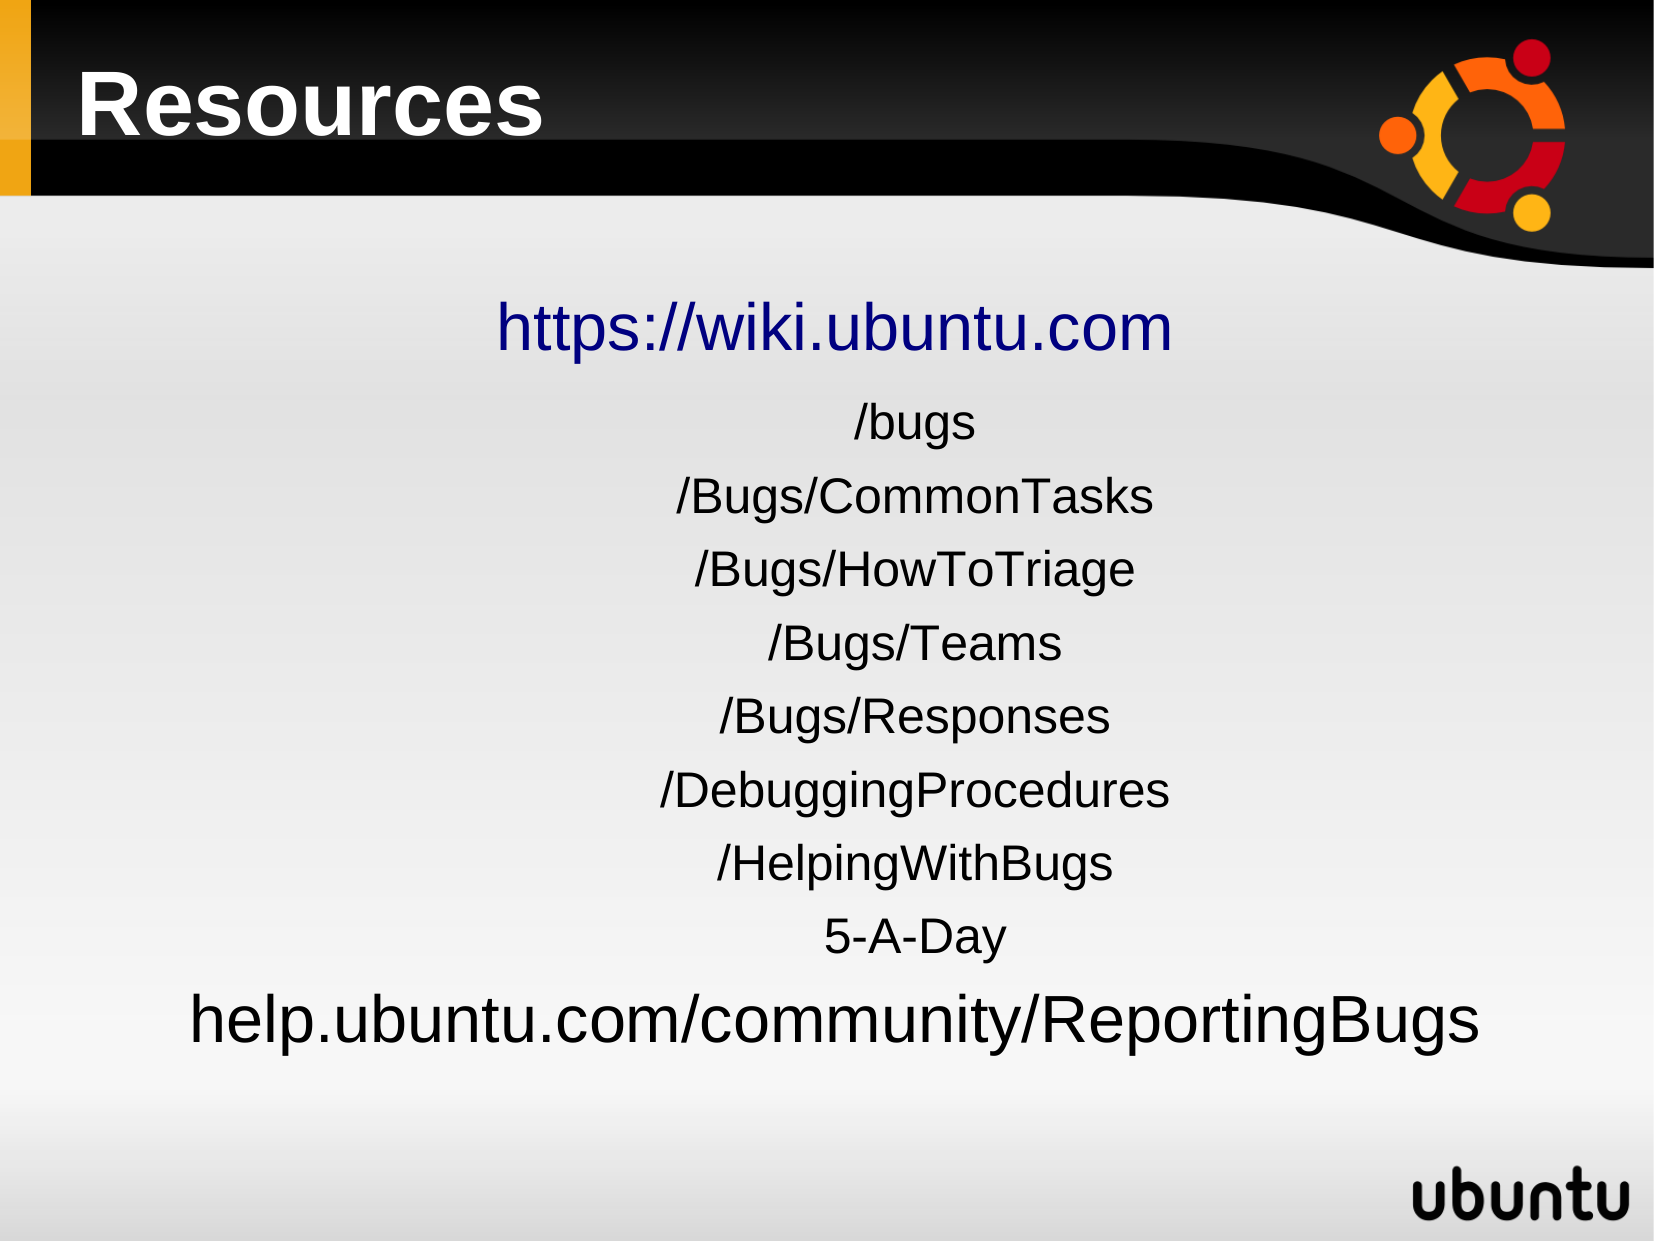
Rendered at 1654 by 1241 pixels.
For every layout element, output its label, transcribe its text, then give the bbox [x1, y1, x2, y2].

list https://wiki.ubuntu.com /bugs /Bugs/CommonTasks /Bugs/HowToTriage /Bugs/Teams /Bugs/Responses /DebuggingProcedures /HelpingWithBugs 5-A-Day help.ubuntu.com/community/ReportingBugs [82, 290, 1571, 1094]
picture [0, 0, 1654, 1241]
title Resources [76, 7, 1565, 200]
